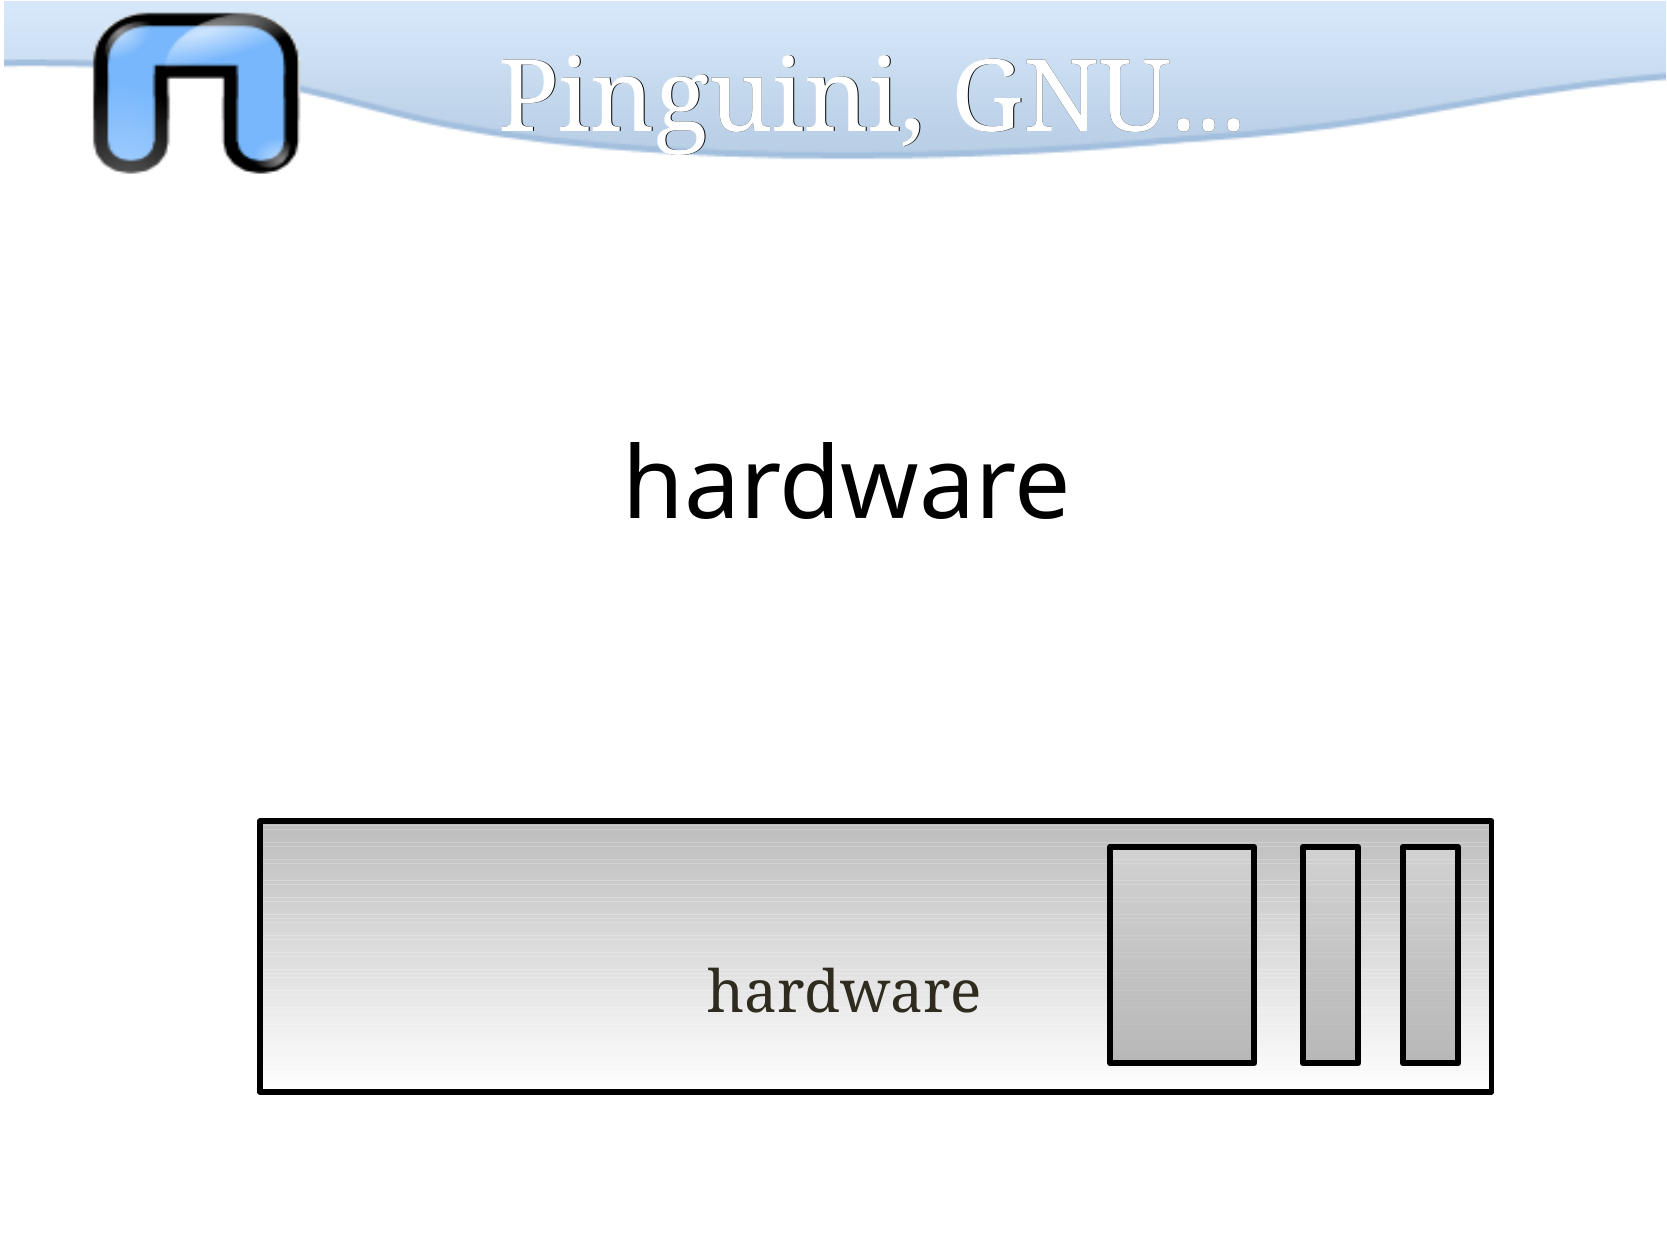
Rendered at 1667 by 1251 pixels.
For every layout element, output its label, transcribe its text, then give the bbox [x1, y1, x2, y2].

text_box Pinguini, GNU... [483, 16, 1279, 166]
text_box hardware [692, 943, 973, 1033]
text_box [259, 821, 1492, 1092]
picture [0, 0, 1667, 1251]
title hardware [176, 363, 1518, 596]
